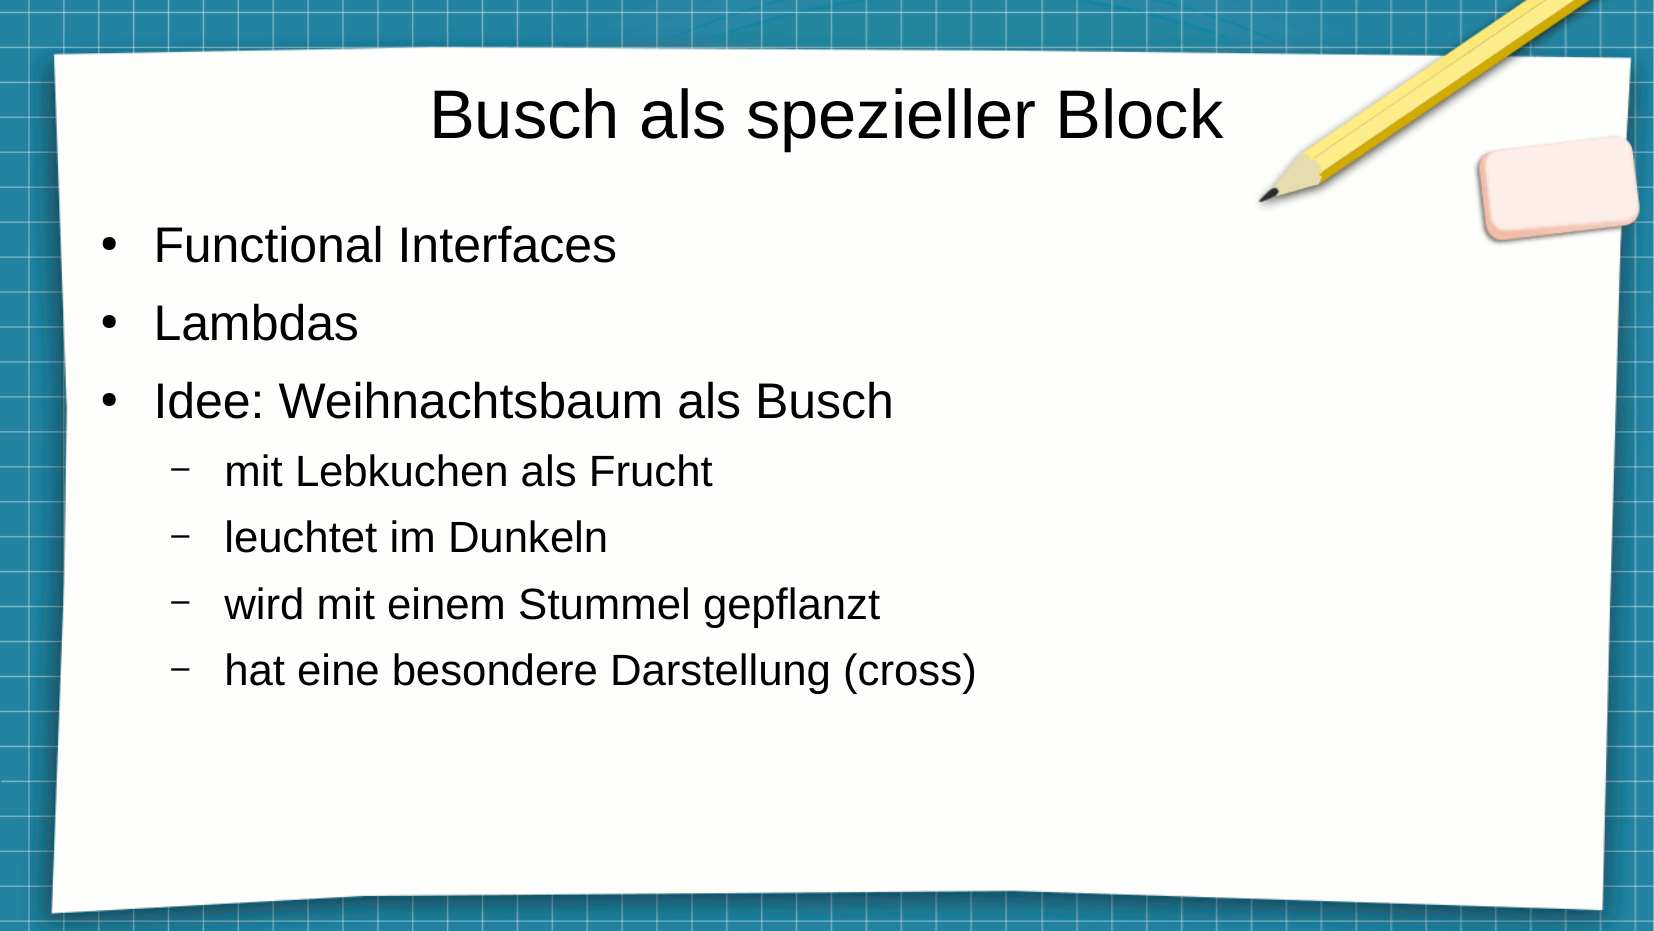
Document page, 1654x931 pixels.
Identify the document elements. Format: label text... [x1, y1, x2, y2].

list Functional Interfaces Lambdas Idee: Weihnachtsbaum als Busch mit Lebkuchen als Frucht leuchtet im Dunkeln wird mit einem Stummel gepflanzt hat eine besondere Darstellung (cross) [82, 217, 1571, 758]
picture [0, 0, 1654, 931]
title Busch als spezieller Block [82, 37, 1571, 193]
